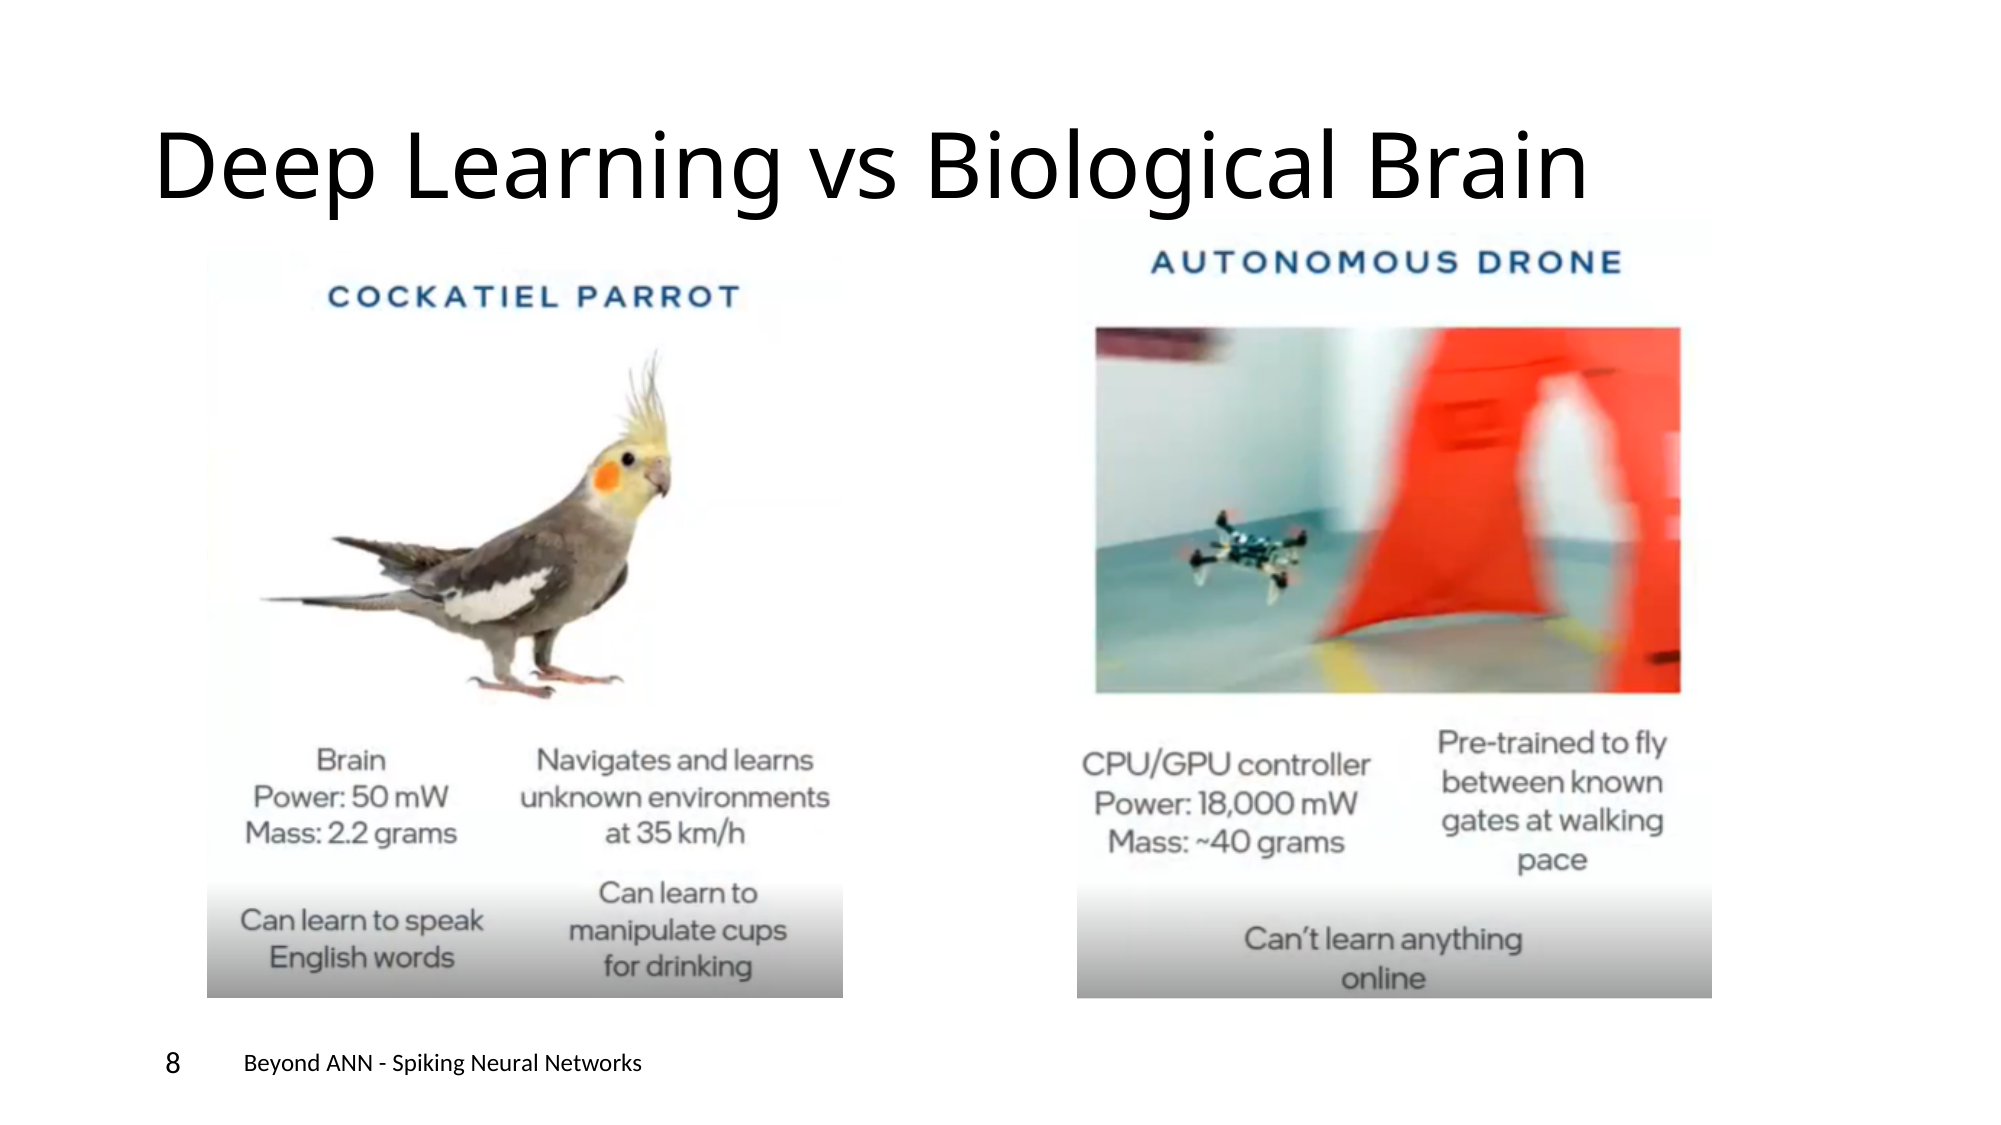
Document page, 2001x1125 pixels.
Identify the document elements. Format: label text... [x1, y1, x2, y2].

title Deep Learning vs Biological Brain [137, 59, 1863, 278]
picture [1077, 220, 1712, 998]
picture [207, 251, 843, 999]
text_box [0, 999, 244, 1125]
text_box Beyond ANN - Spiking Neural Networks [243, 998, 1785, 1125]
